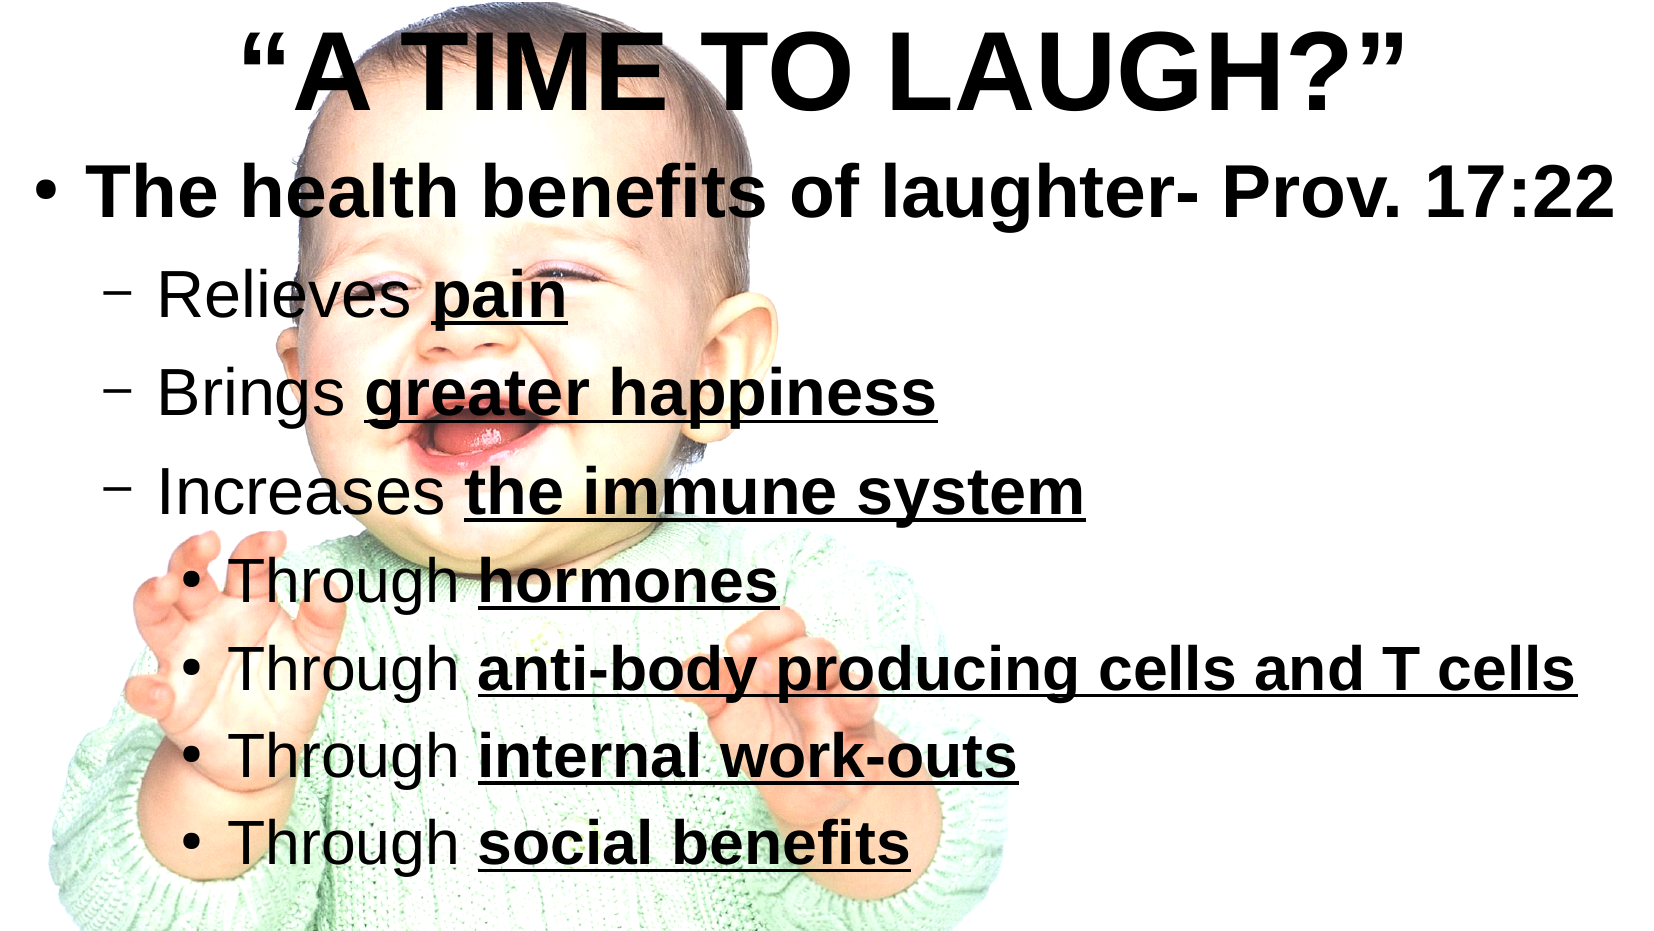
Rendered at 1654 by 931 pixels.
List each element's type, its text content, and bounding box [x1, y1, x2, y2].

picture [0, 2, 1652, 931]
title “A TIME TO LAUGH?” [79, 0, 1569, 149]
list The health benefits of laughter- Prov. 17:22 Relieves pain Brings greater happiness Increases the immune system Through hormones Through anti-body producing cells and T cells Through internal work-outs Through social benefits [15, 149, 1636, 916]
